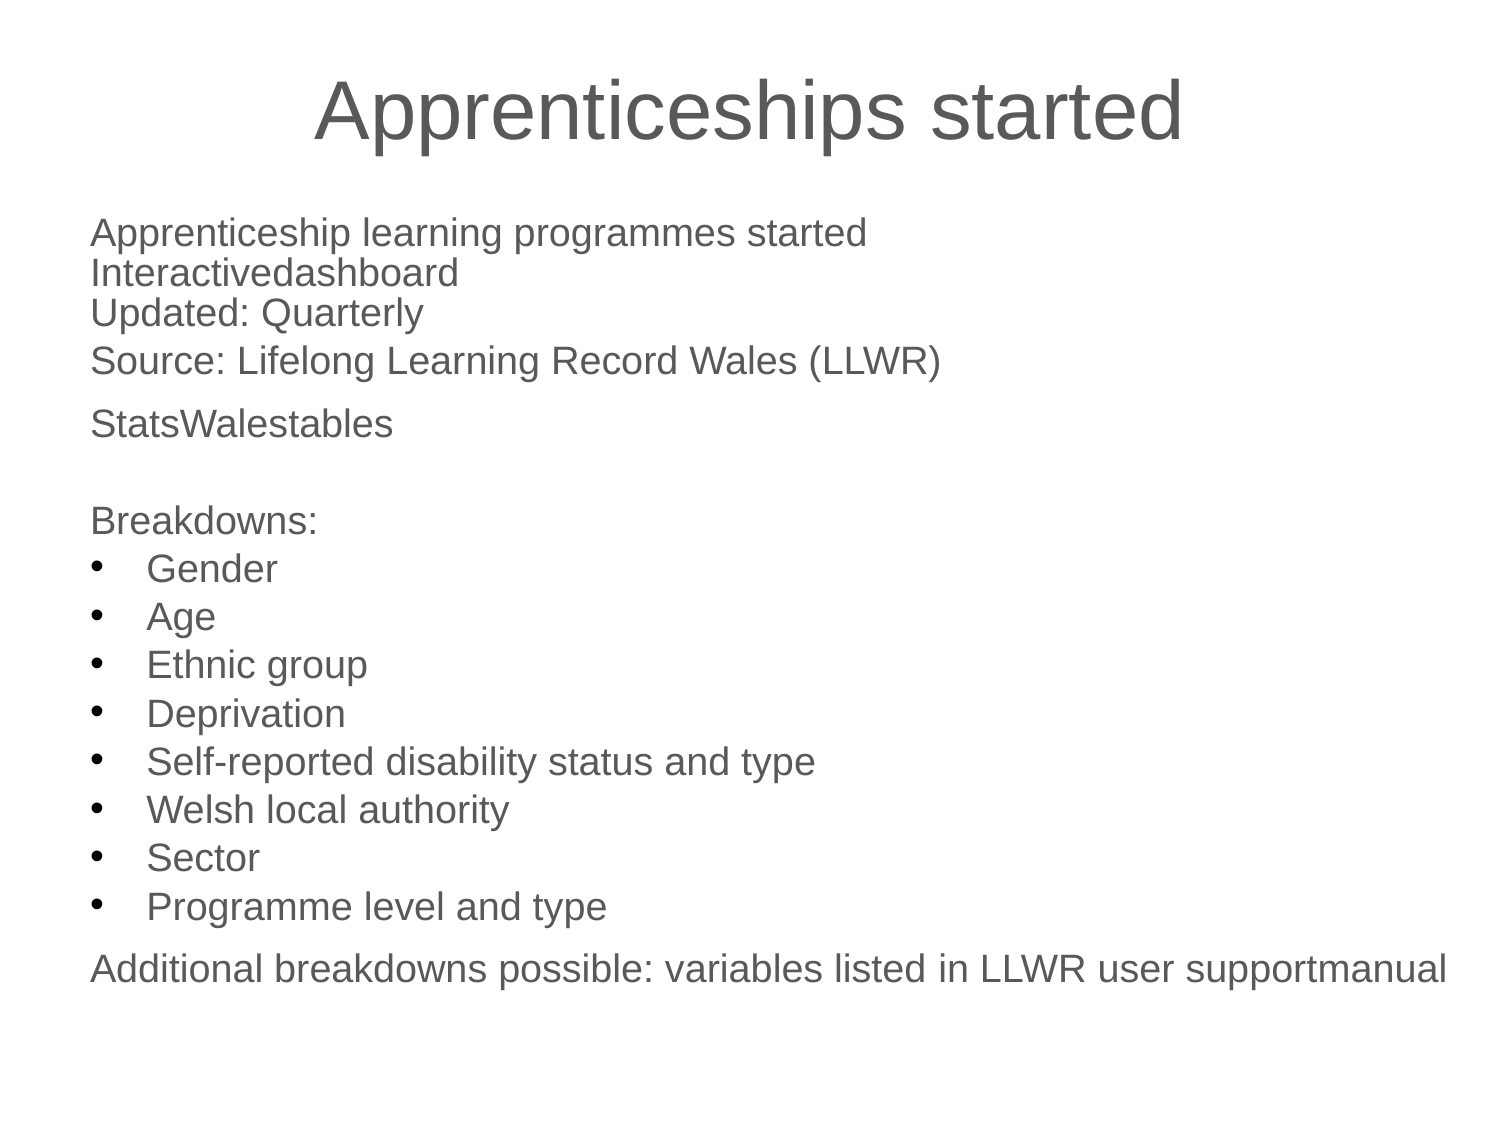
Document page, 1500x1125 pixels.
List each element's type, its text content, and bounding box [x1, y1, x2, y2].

list Apprenticeship learning programmes started Interactive dashboard Updated: Quarterly Source: Lifelong Learning Record Wales (LLWR) StatsWales tables Breakdowns: Gender Age Ethnic group Deprivation Self-reported disability status and type Welsh local authority Sector Programme level and type Additional breakdowns possible: variables listed in LLWR user support manual [75, 208, 1477, 1080]
title Apprenticeships started [75, 45, 1426, 167]
